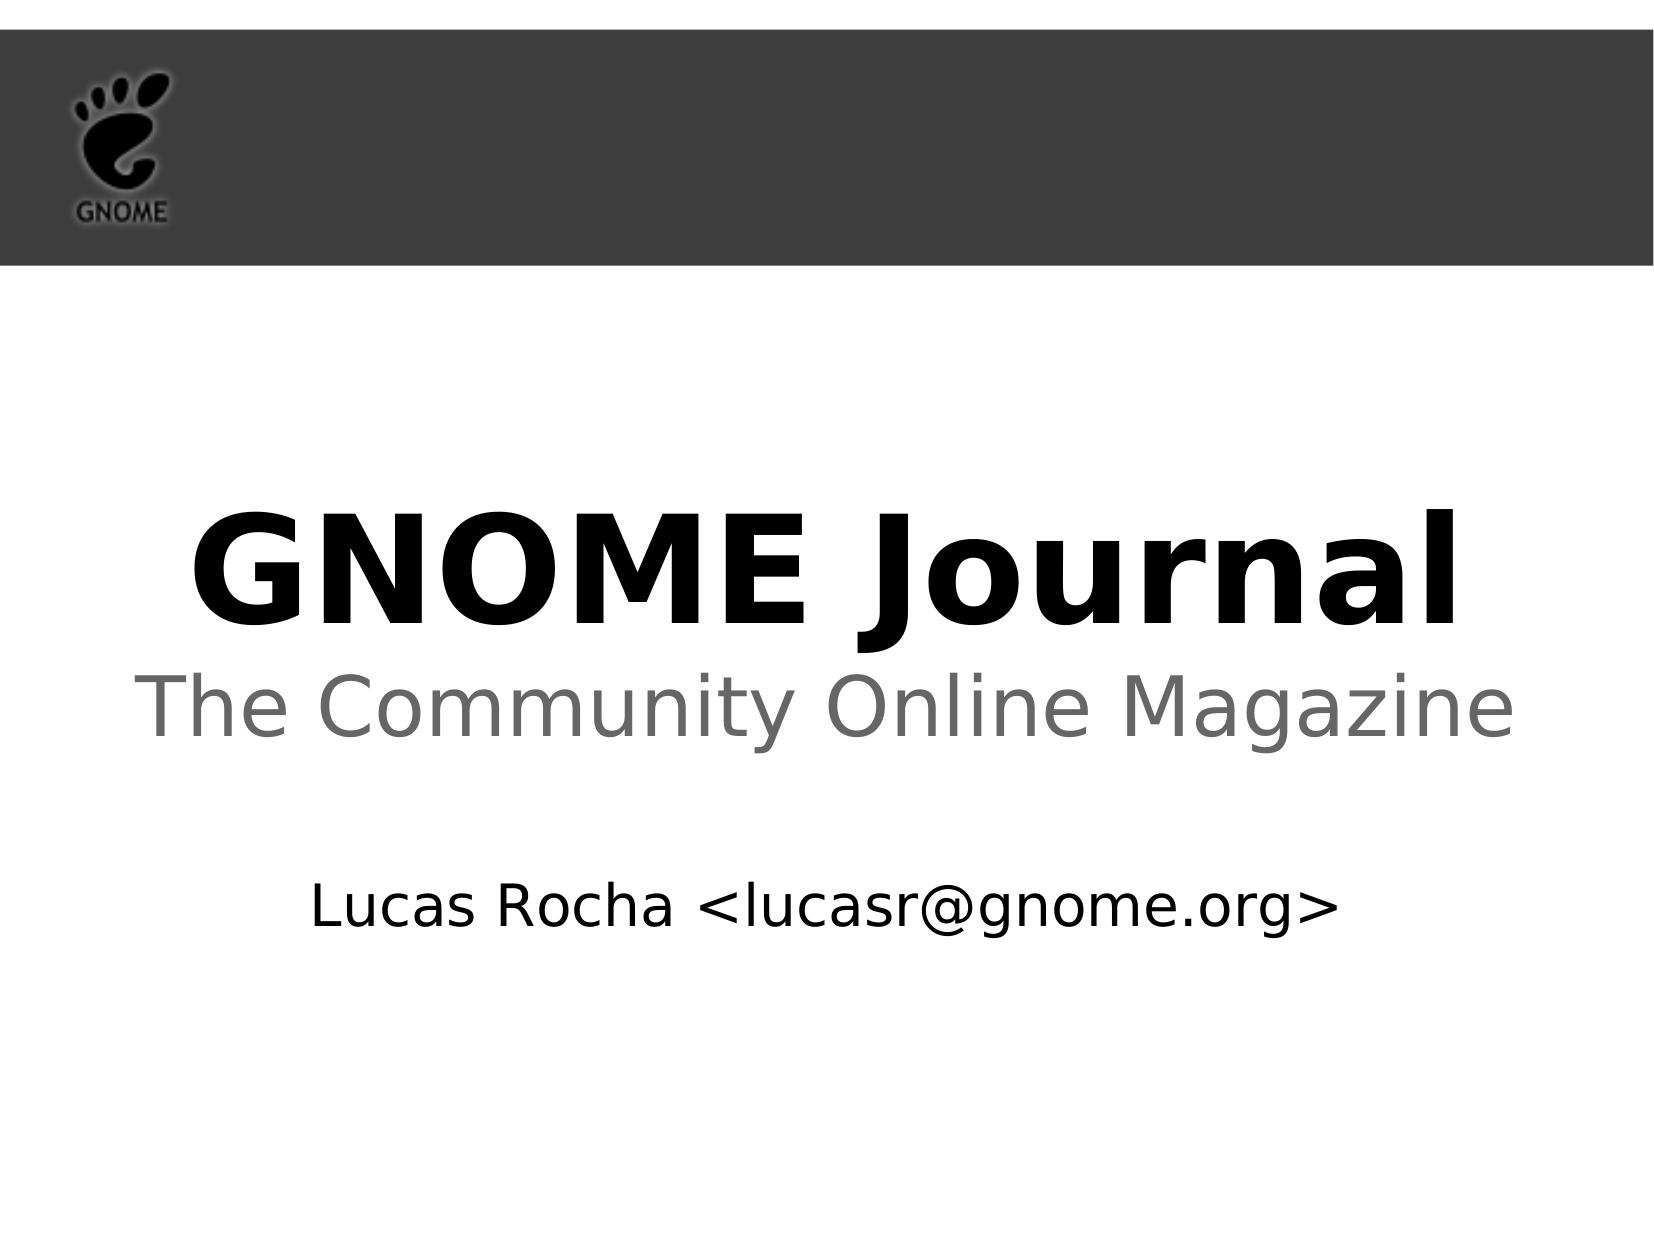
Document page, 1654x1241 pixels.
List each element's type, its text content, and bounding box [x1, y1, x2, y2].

text_box GNOME Journal The Community Online Magazine Lucas Rocha <lucasr@gnome.org> [82, 215, 1571, 1034]
picture [35, 60, 205, 237]
